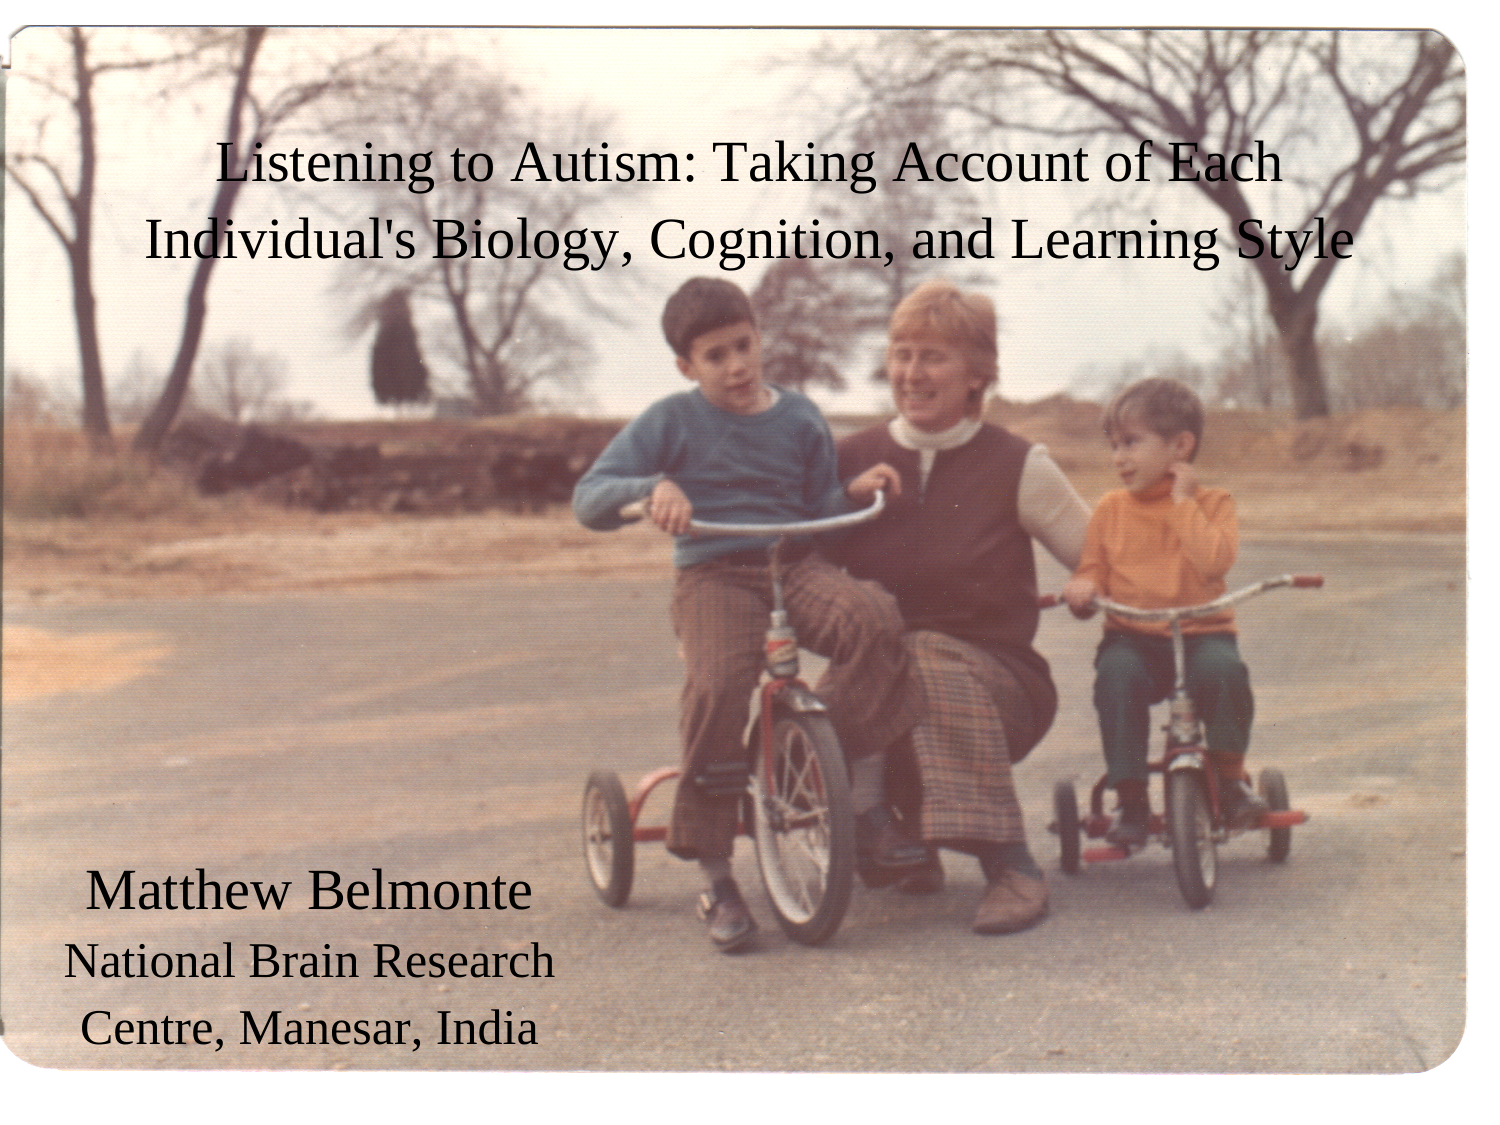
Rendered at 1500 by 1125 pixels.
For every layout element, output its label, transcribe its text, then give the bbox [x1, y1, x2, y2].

title Listening to Autism: Taking Account of Each Individual's Biology, Cognition, and Learning Style [112, 92, 1388, 296]
text_box Matthew Belmonte National Brain Research Centre, Manesar, India [17, 847, 602, 1053]
picture [0, 25, 1500, 1103]
